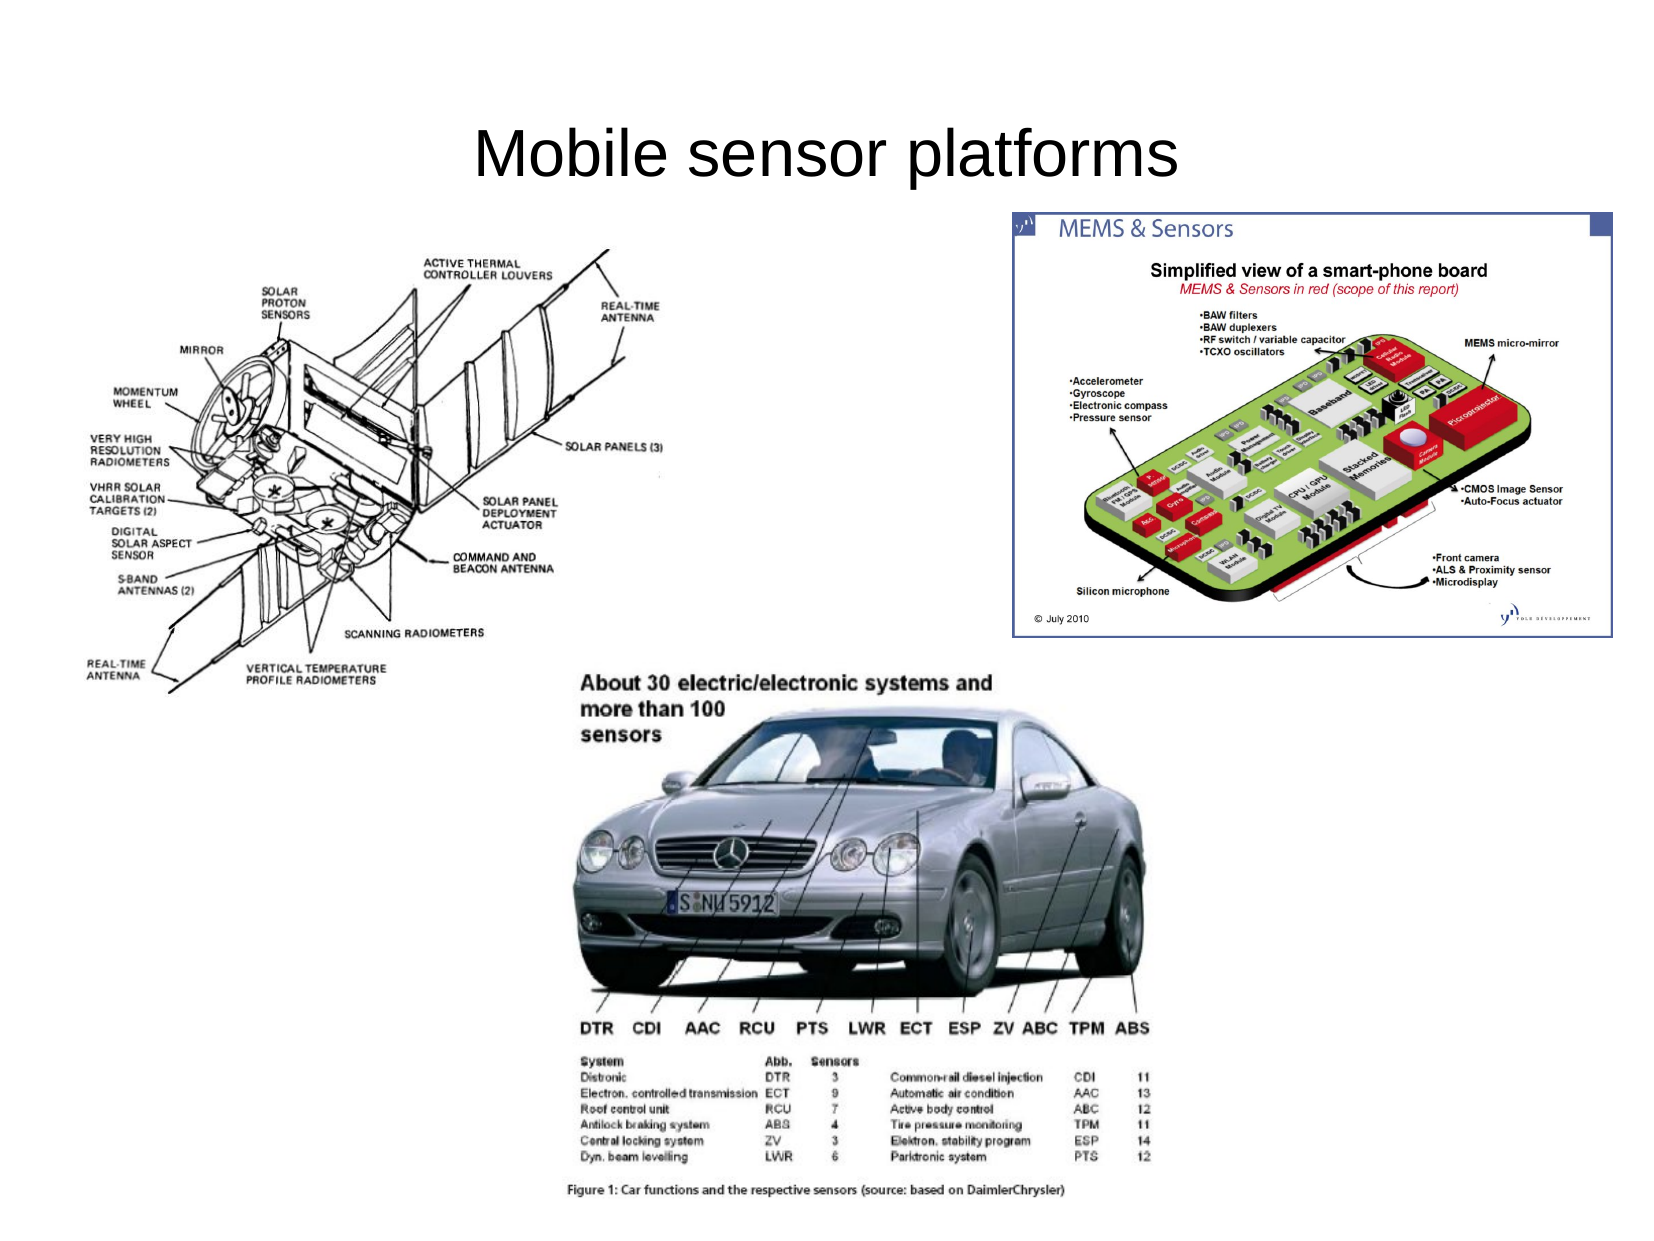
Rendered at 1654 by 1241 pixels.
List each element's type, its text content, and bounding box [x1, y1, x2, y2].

title Mobile sensor platforms [82, 49, 1571, 257]
picture [75, 245, 1163, 1201]
picture [1012, 212, 1613, 638]
